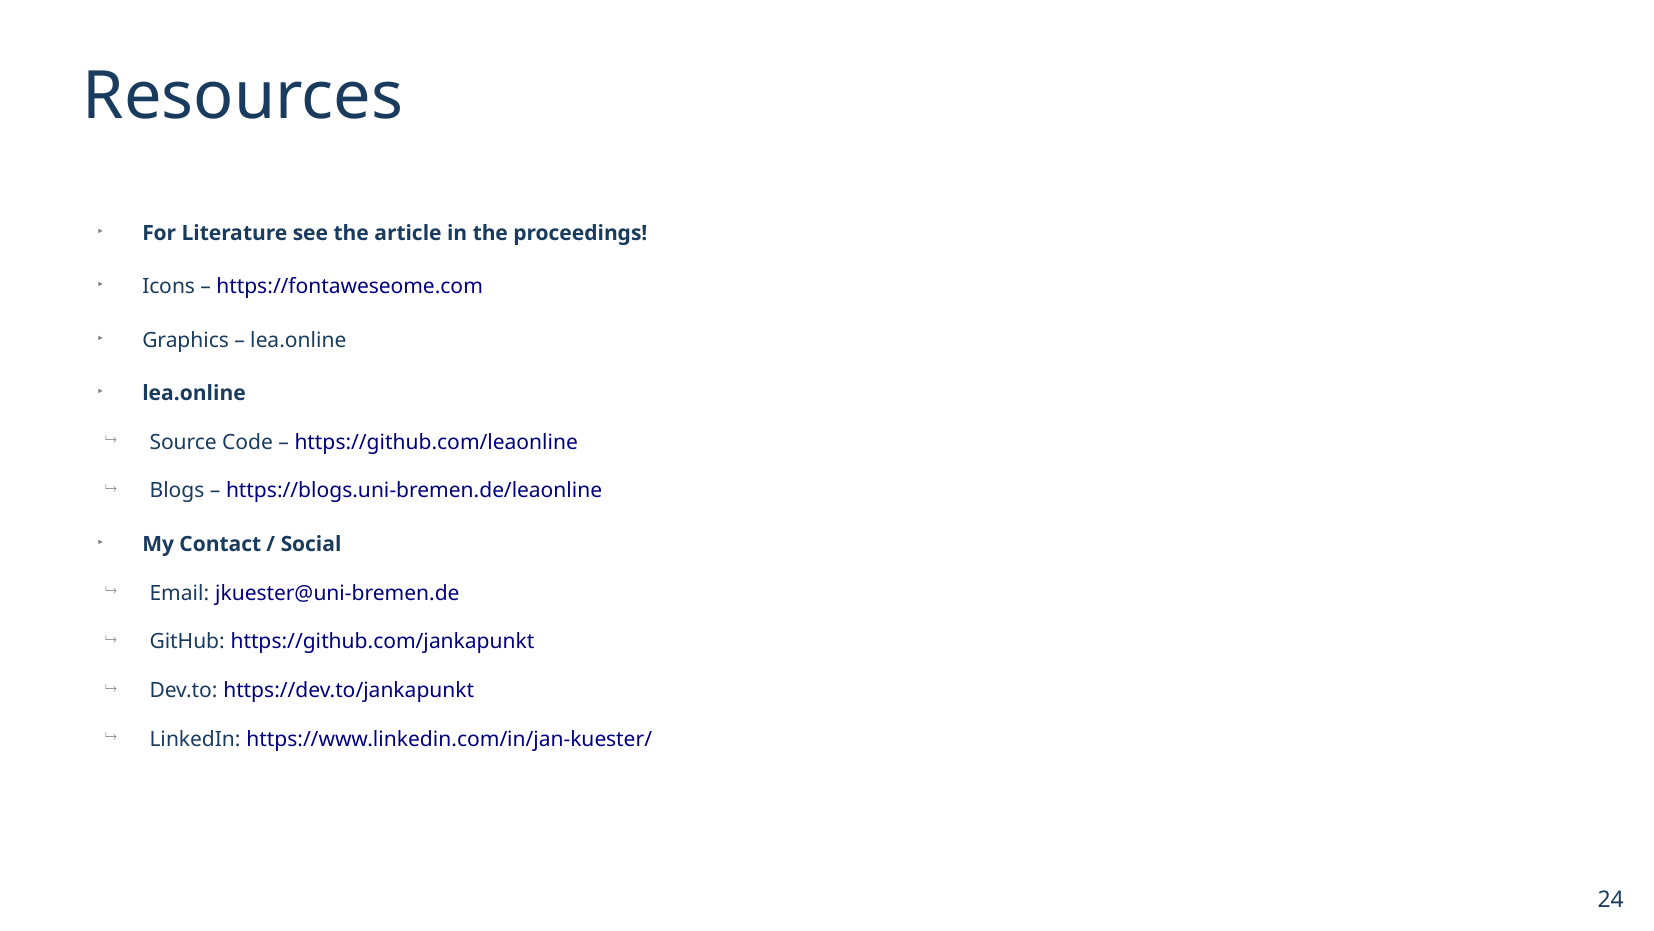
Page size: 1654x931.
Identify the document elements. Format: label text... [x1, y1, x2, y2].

title Resources [82, 37, 1571, 148]
list For Literature see the article in the proceedings! Icons – https://fontaweseome.com Graphics – lea.online lea.online Source Code – https://github.com/leaonline Blogs – https://blogs.uni-bremen.de/leaonline My Contact / Social Email: jkuester@uni-bremen.de GitHub: https://github.com/jankapunkt Dev.to: https://dev.to/jankapunkt LinkedIn: https://www.linkedin.com/in/jan-kuester/ [82, 217, 1571, 758]
